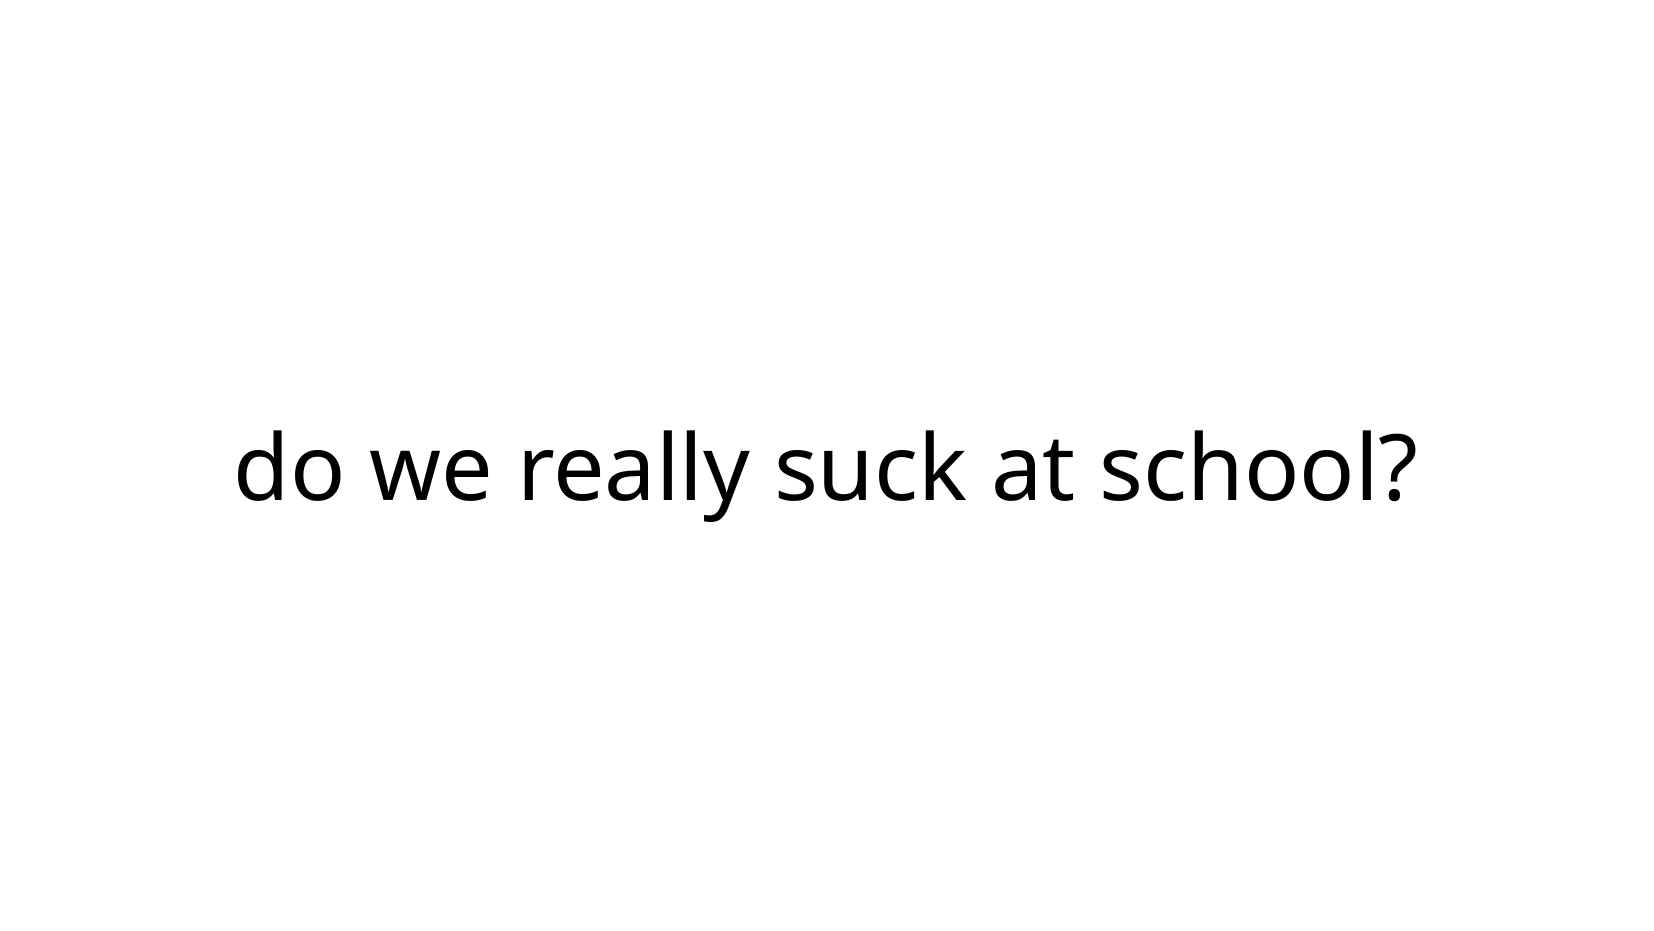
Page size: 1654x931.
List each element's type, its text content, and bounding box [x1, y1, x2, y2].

subtitle do we really suck at school? [82, 0, 1571, 931]
